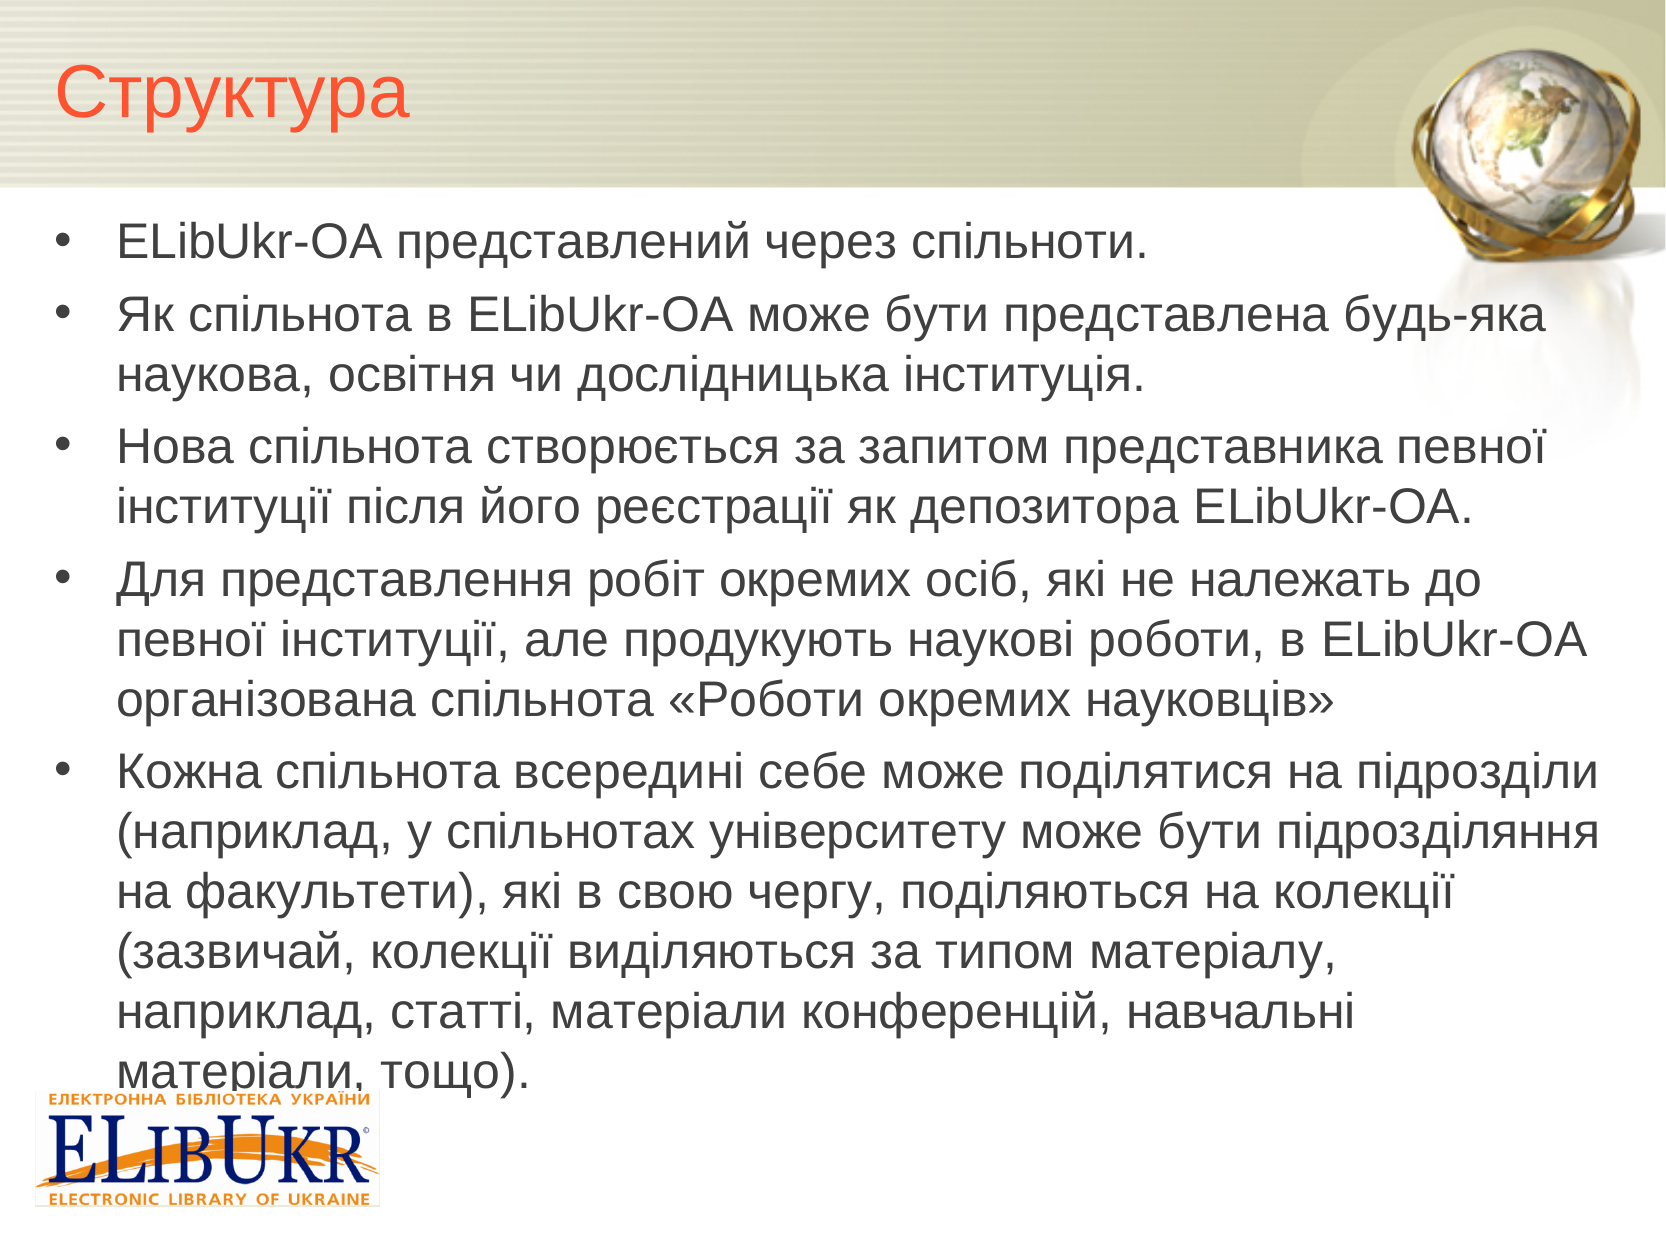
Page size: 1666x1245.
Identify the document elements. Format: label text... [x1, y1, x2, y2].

title Структура [37, 12, 1388, 163]
list ELibUkr-OA представлений через спільноти. Як спільнота в ELibUkr-OA може бути представлена будь-яка наукова, освітня чи дослідницька інституція. Нова спільнота створюється за запитом представника певної інституції після його реєстрації як депозитора ELibUkr-OA. Для представлення робіт окремих осіб, які не належать до певної інституції, але продукують наукові роботи, в ELibUkr-OA організована спільнота «Роботи окремих науковців» Кожна спільнота всередині себе може поділятися на підрозділи (наприклад, у спільнотах університету може бути підрозділяння на факультети), які в свою чергу, поділяються на колекції (зазвичай, колекції виділяються за типом матеріалу, наприклад, статті, матеріали конференцій, навчальні матеріали, тощо). [37, 200, 1626, 1113]
picture [0, 0, 1666, 1245]
